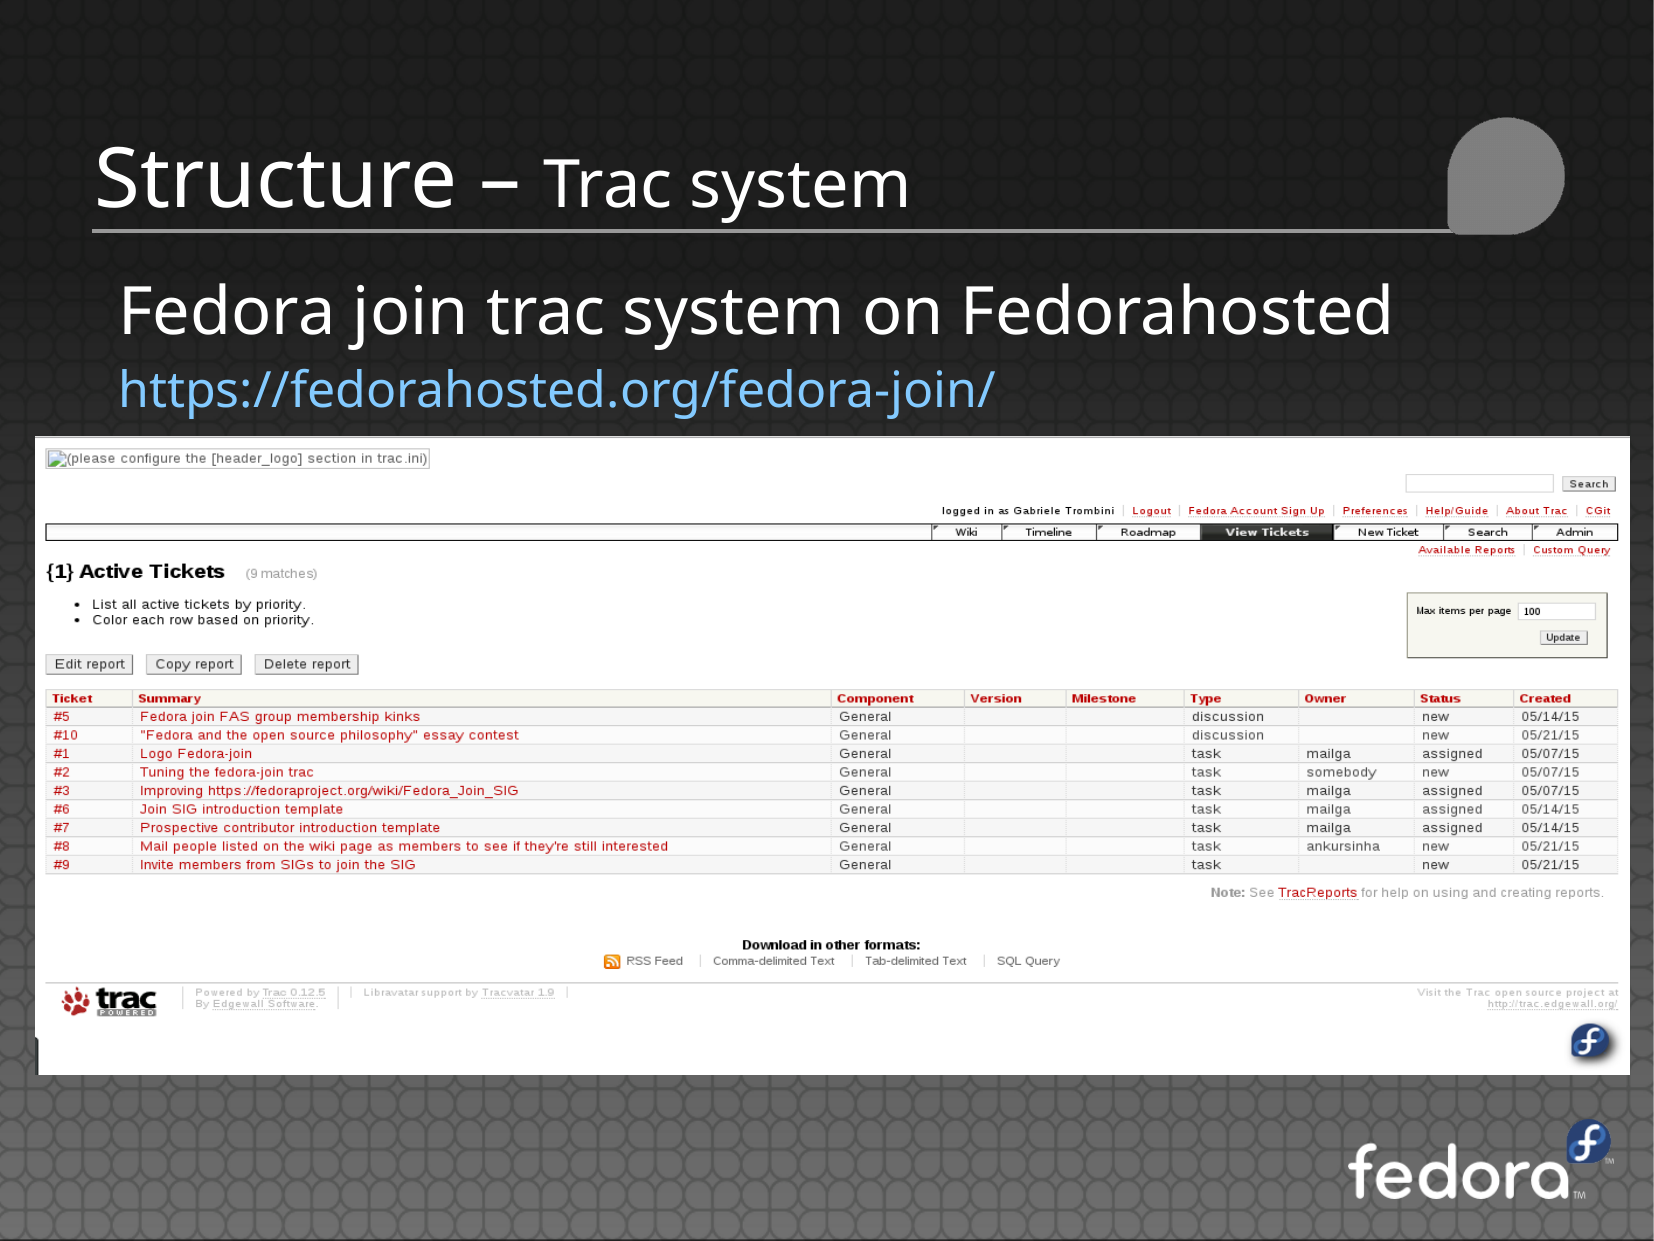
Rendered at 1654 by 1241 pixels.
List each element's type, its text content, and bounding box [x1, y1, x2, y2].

title Structure – Trac system [94, 100, 1426, 251]
picture [0, 0, 1654, 1241]
list Fedora join trac system on Fedorahosted https://fedorahosted.org/fedora-join/ [47, 263, 1536, 436]
